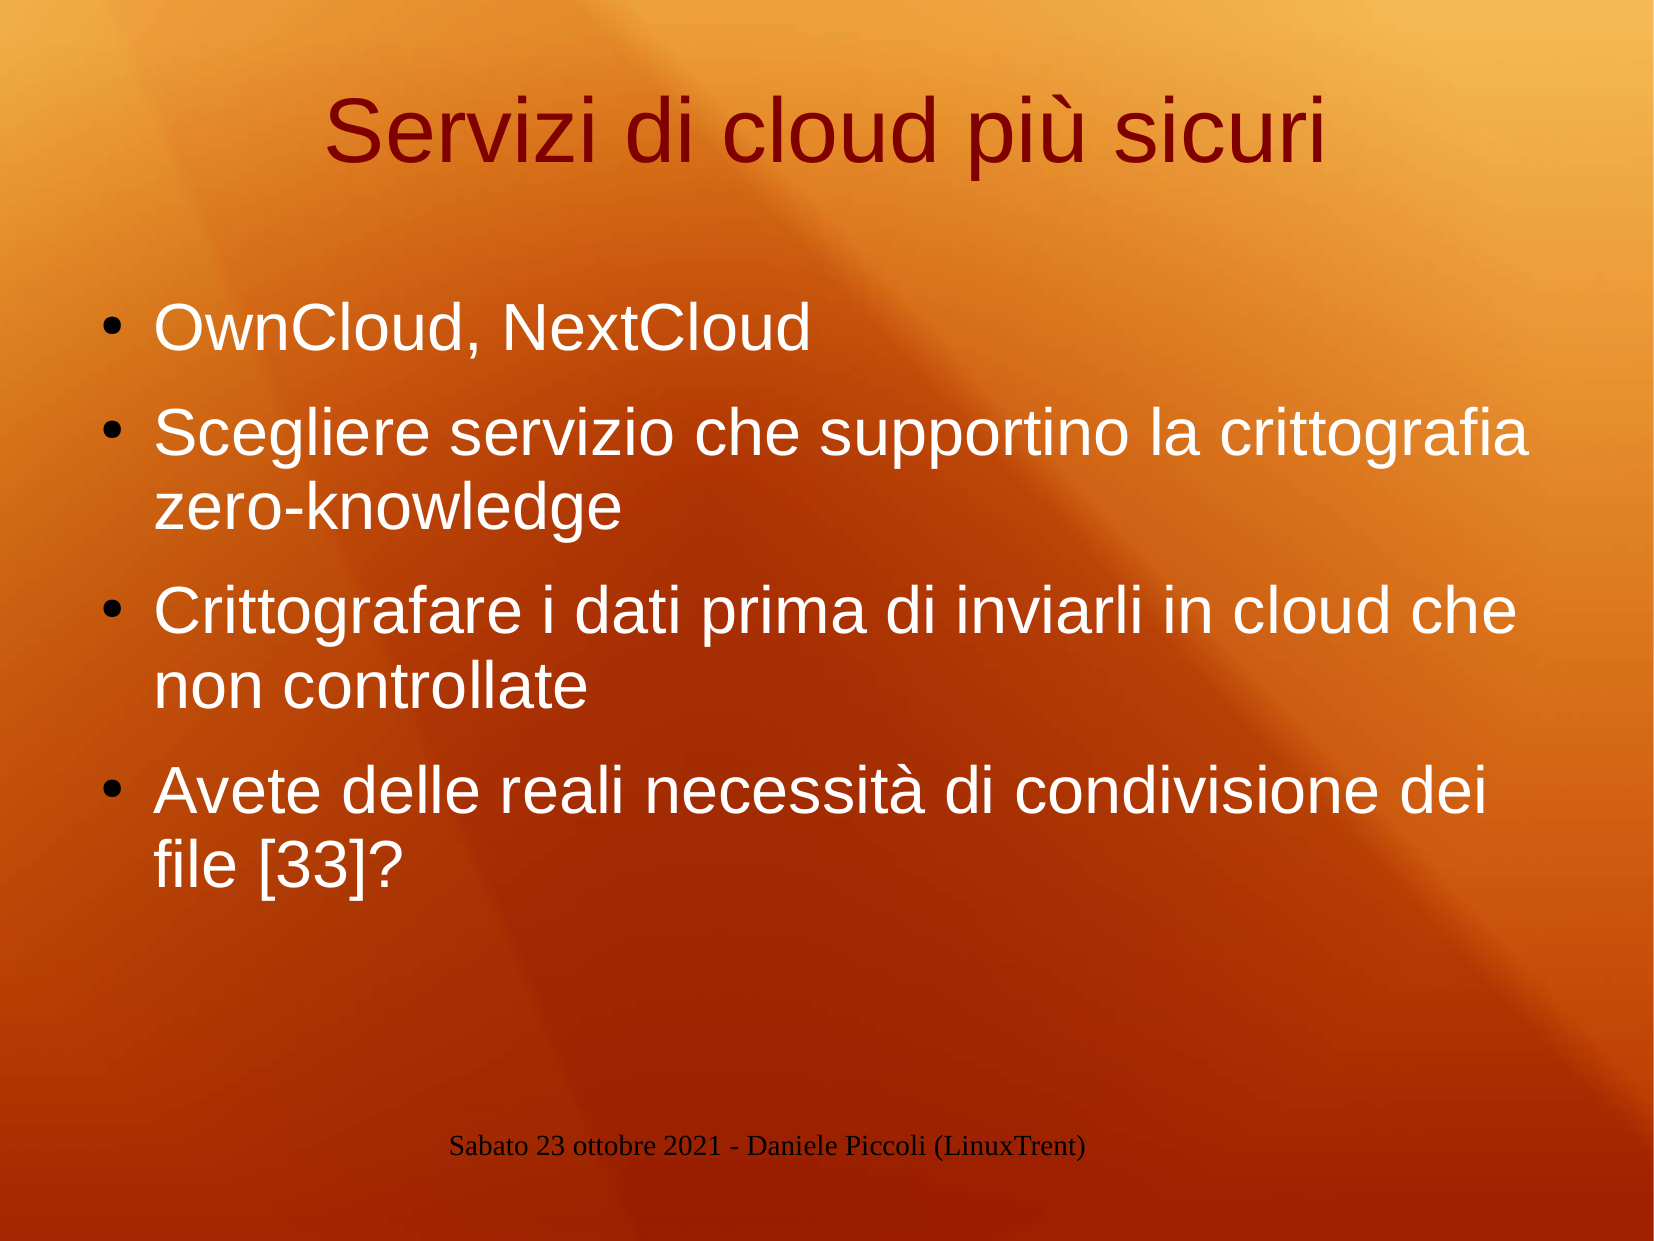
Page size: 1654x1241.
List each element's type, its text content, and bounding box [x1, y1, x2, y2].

title Servizi di cloud più sicuri [82, 49, 1571, 213]
picture [0, 0, 1654, 1241]
list OwnCloud, NextCloud Scegliere servizio che supportino la crittografia zero-knowledge Crittografare i dati prima di inviarli in cloud che non controllate Avete delle reali necessità di condivisione dei file [33]? [82, 290, 1571, 1010]
